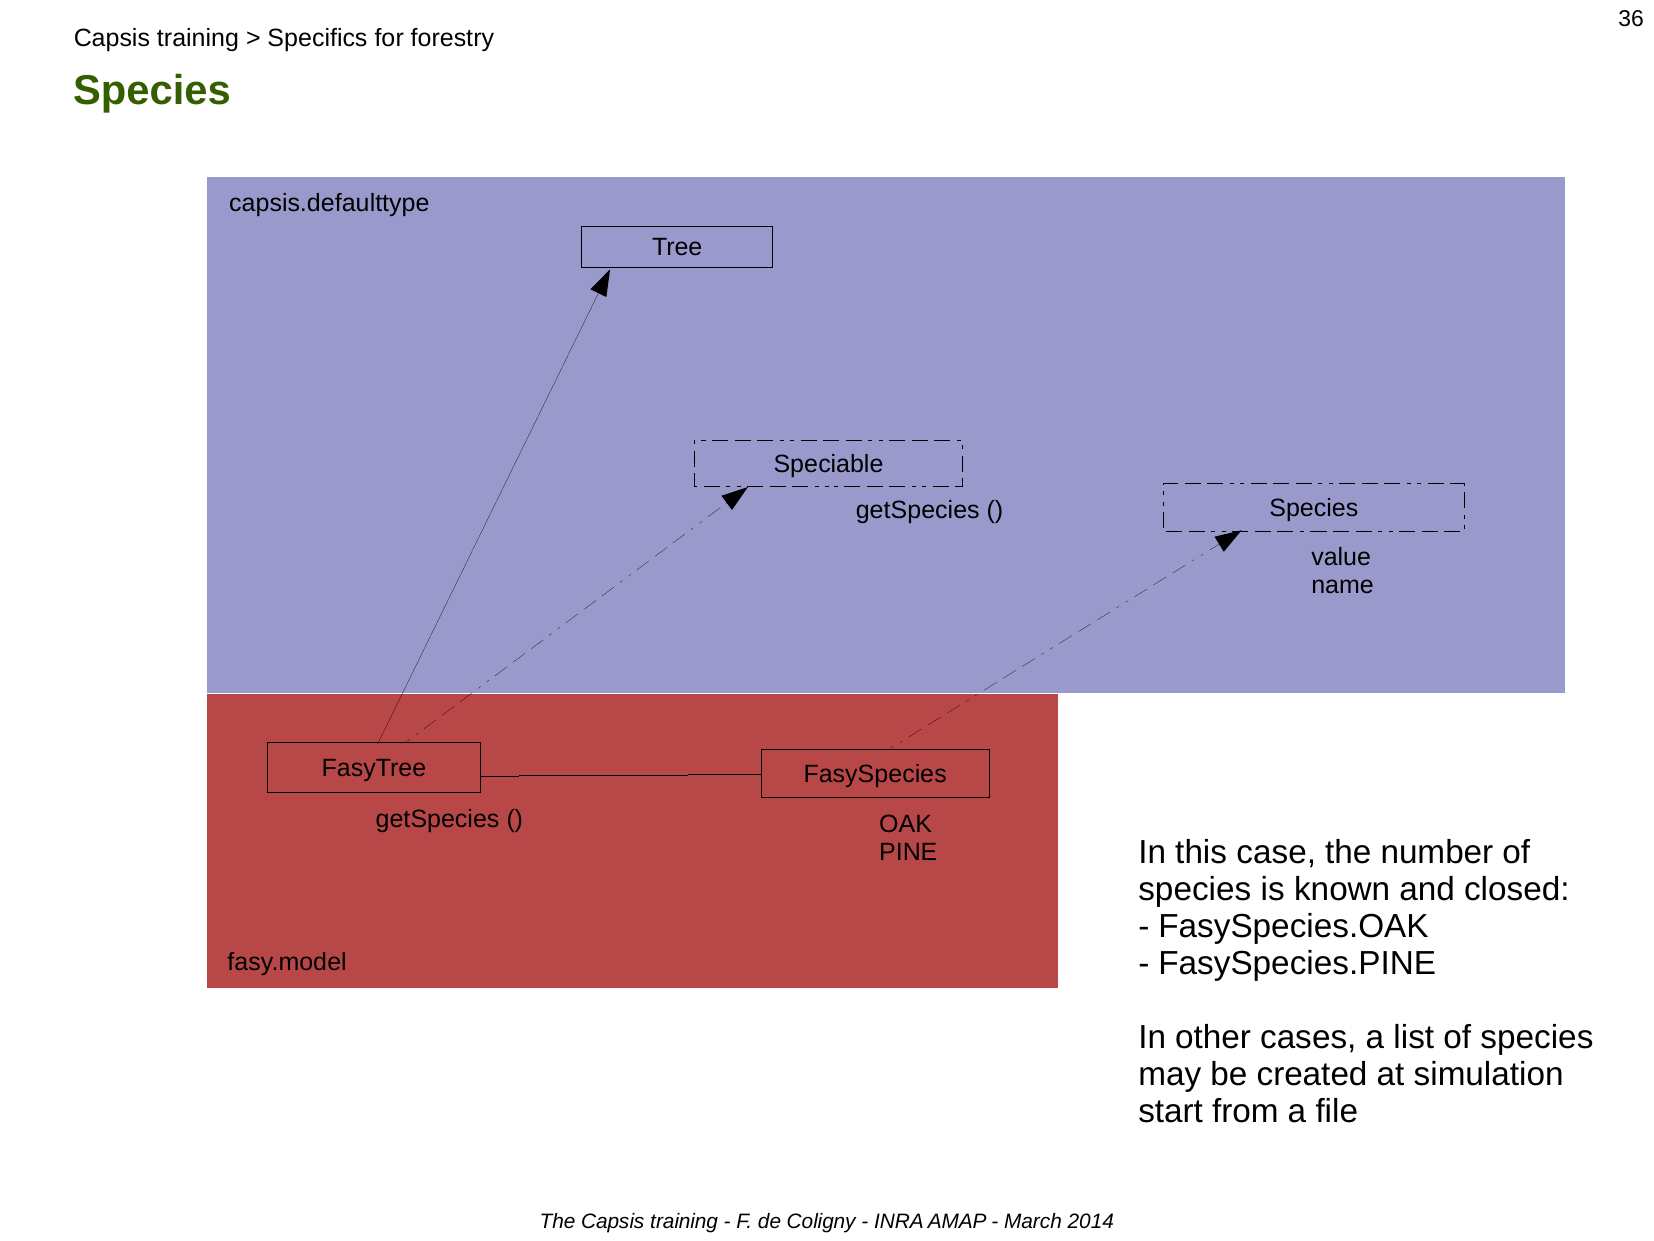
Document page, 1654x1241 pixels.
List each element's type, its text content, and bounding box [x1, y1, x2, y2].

text_box value name [1296, 535, 1490, 607]
text_box getSpecies () [360, 797, 614, 841]
text_box FasyTree [267, 742, 481, 793]
text_box [206, 176, 1566, 989]
text_box OAK PINE [864, 802, 1024, 875]
text_box capsis.defaulttype [214, 181, 539, 225]
text_box Capsis training > Specifics for forestry [59, 16, 1004, 60]
text_box The Capsis training - F. de Coligny - INRA AMAP - March 2014 [0, 1201, 1654, 1241]
text_box Species [58, 59, 1151, 122]
text_box fasy.model [212, 940, 569, 984]
text_box Speciable [694, 440, 963, 487]
text_box Species [1163, 483, 1465, 532]
text_box Tree [581, 226, 773, 268]
text_box FasySpecies [761, 749, 990, 798]
text_box getSpecies () [841, 488, 1094, 532]
text_box In this case, the number of species is known and closed: - FasySpecies.OAK - FasySpecies.PINE In other cases, a list of species may be created at simulation start from a file [1123, 826, 1651, 1141]
